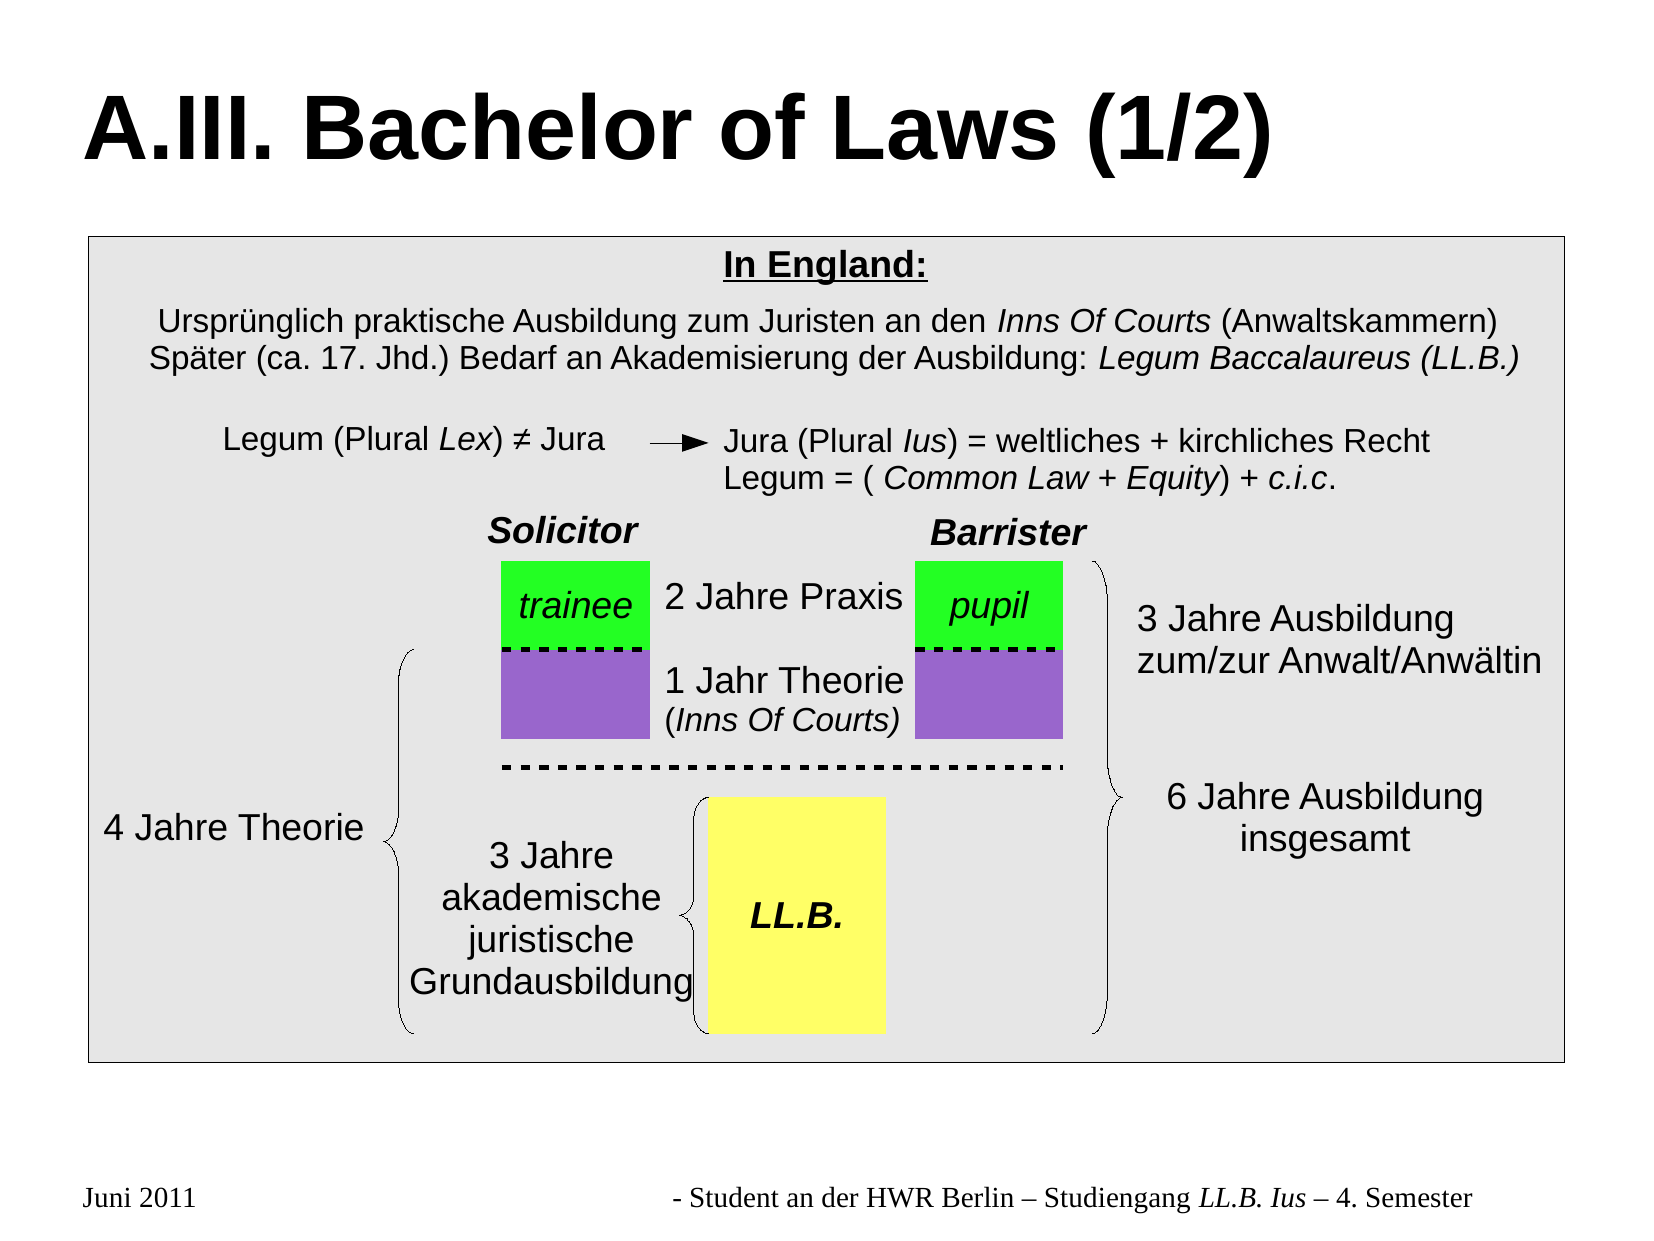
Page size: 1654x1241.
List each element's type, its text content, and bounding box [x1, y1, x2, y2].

text_box Jura (Plural Ius) = weltliches + kirchliches Recht Legum = ( Common Law + Equity) + c.i.c. [708, 415, 1447, 505]
text_box 3 Jahre akademische juristische Grundausbildung [394, 826, 709, 1010]
text_box Barrister [915, 504, 1101, 562]
text_box Solicitor [472, 501, 653, 559]
text_box 4 Jahre Theorie [88, 799, 380, 857]
text_box pupil [915, 562, 1063, 650]
text_box [88, 236, 1565, 1063]
text_box LL.B. [708, 797, 886, 1034]
text_box 6 Jahre Ausbildung insgesamt [1151, 767, 1500, 867]
text_box Später (ca. 17. Jhd.) Bedarf an Akademisierung der Ausbildung: Legum Baccalaureus (LL.B.) [133, 332, 1536, 384]
text_box In England: [708, 236, 944, 294]
text_box Legum (Plural Lex) ≠ Jura [207, 413, 621, 466]
text_box Ursprünglich praktische Ausbildung zum Juristen an den Inns Of Courts (Anwaltskammern) [143, 295, 1514, 332]
text_box trainee [501, 561, 650, 650]
text_box 3 Jahre Ausbildung zum/zur Anwalt/Anwältin [1122, 590, 1558, 690]
title A.III. Bachelor of Laws (1/2) [82, 49, 1571, 207]
text_box 2 Jahre Praxis [649, 568, 919, 626]
text_box 1 Jahr Theorie (Inns Of Courts) [649, 651, 920, 746]
